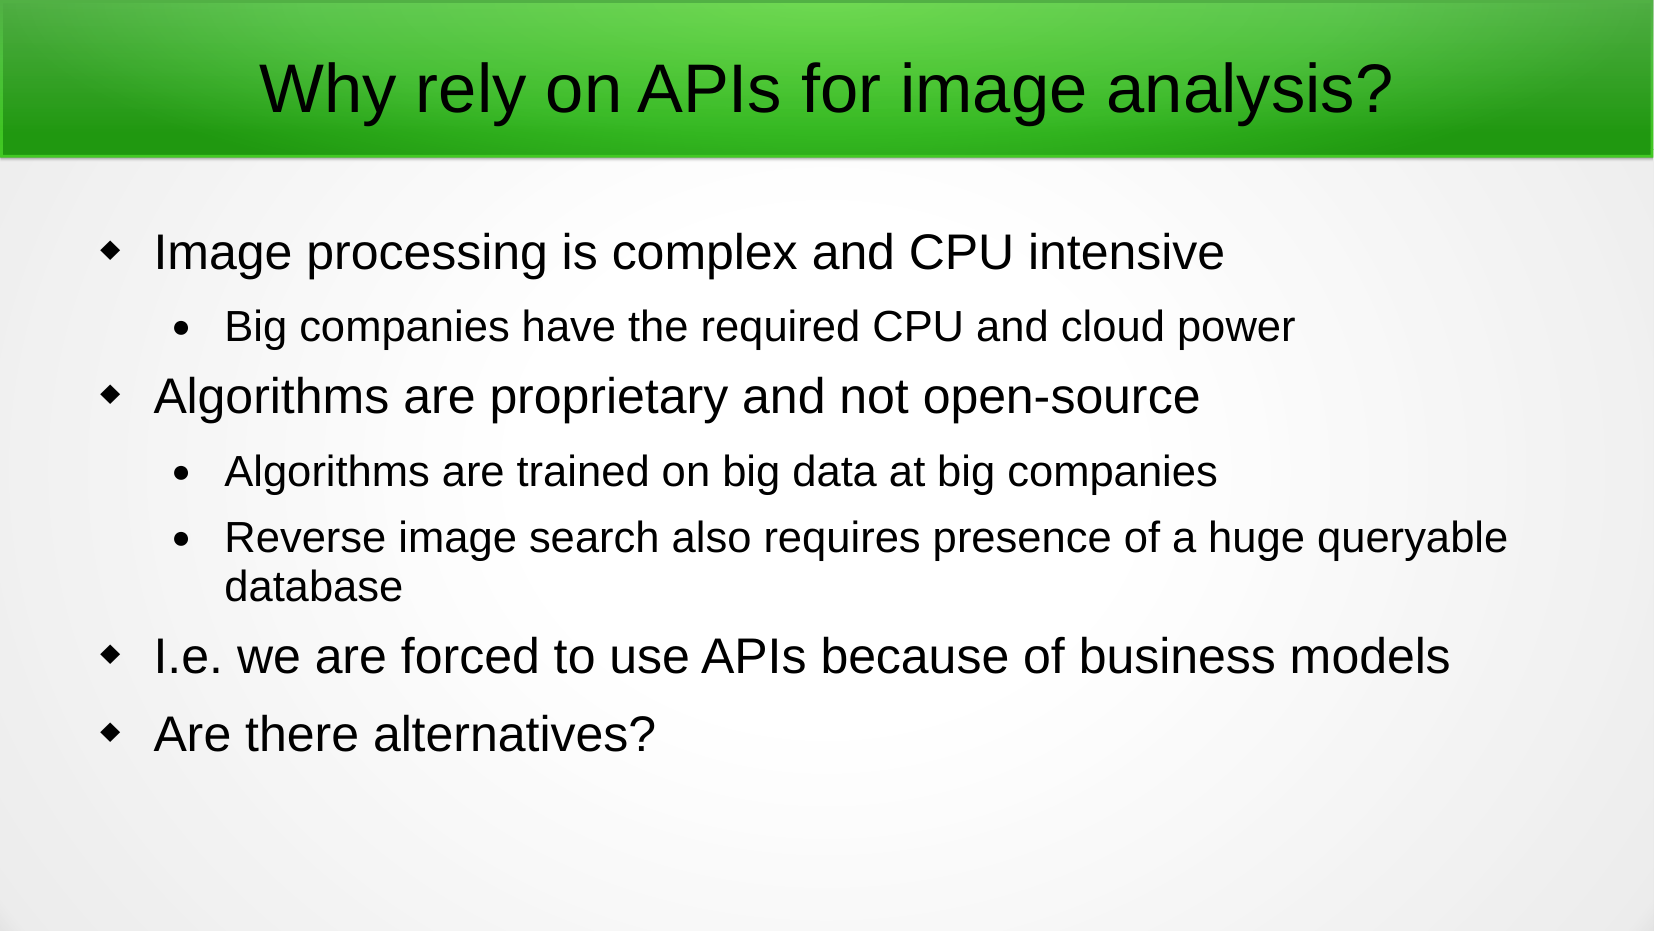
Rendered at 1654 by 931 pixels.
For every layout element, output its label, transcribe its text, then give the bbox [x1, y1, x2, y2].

title Why rely on APIs for image analysis? [82, 35, 1571, 142]
list Image processing is complex and CPU intensive Big companies have the required CPU and cloud power Algorithms are proprietary and not open-source Algorithms are trained on big data at big companies Reverse image search also requires presence of a huge queryable database I.e. we are forced to use APIs because of business models Are there alternatives? [82, 224, 1571, 764]
